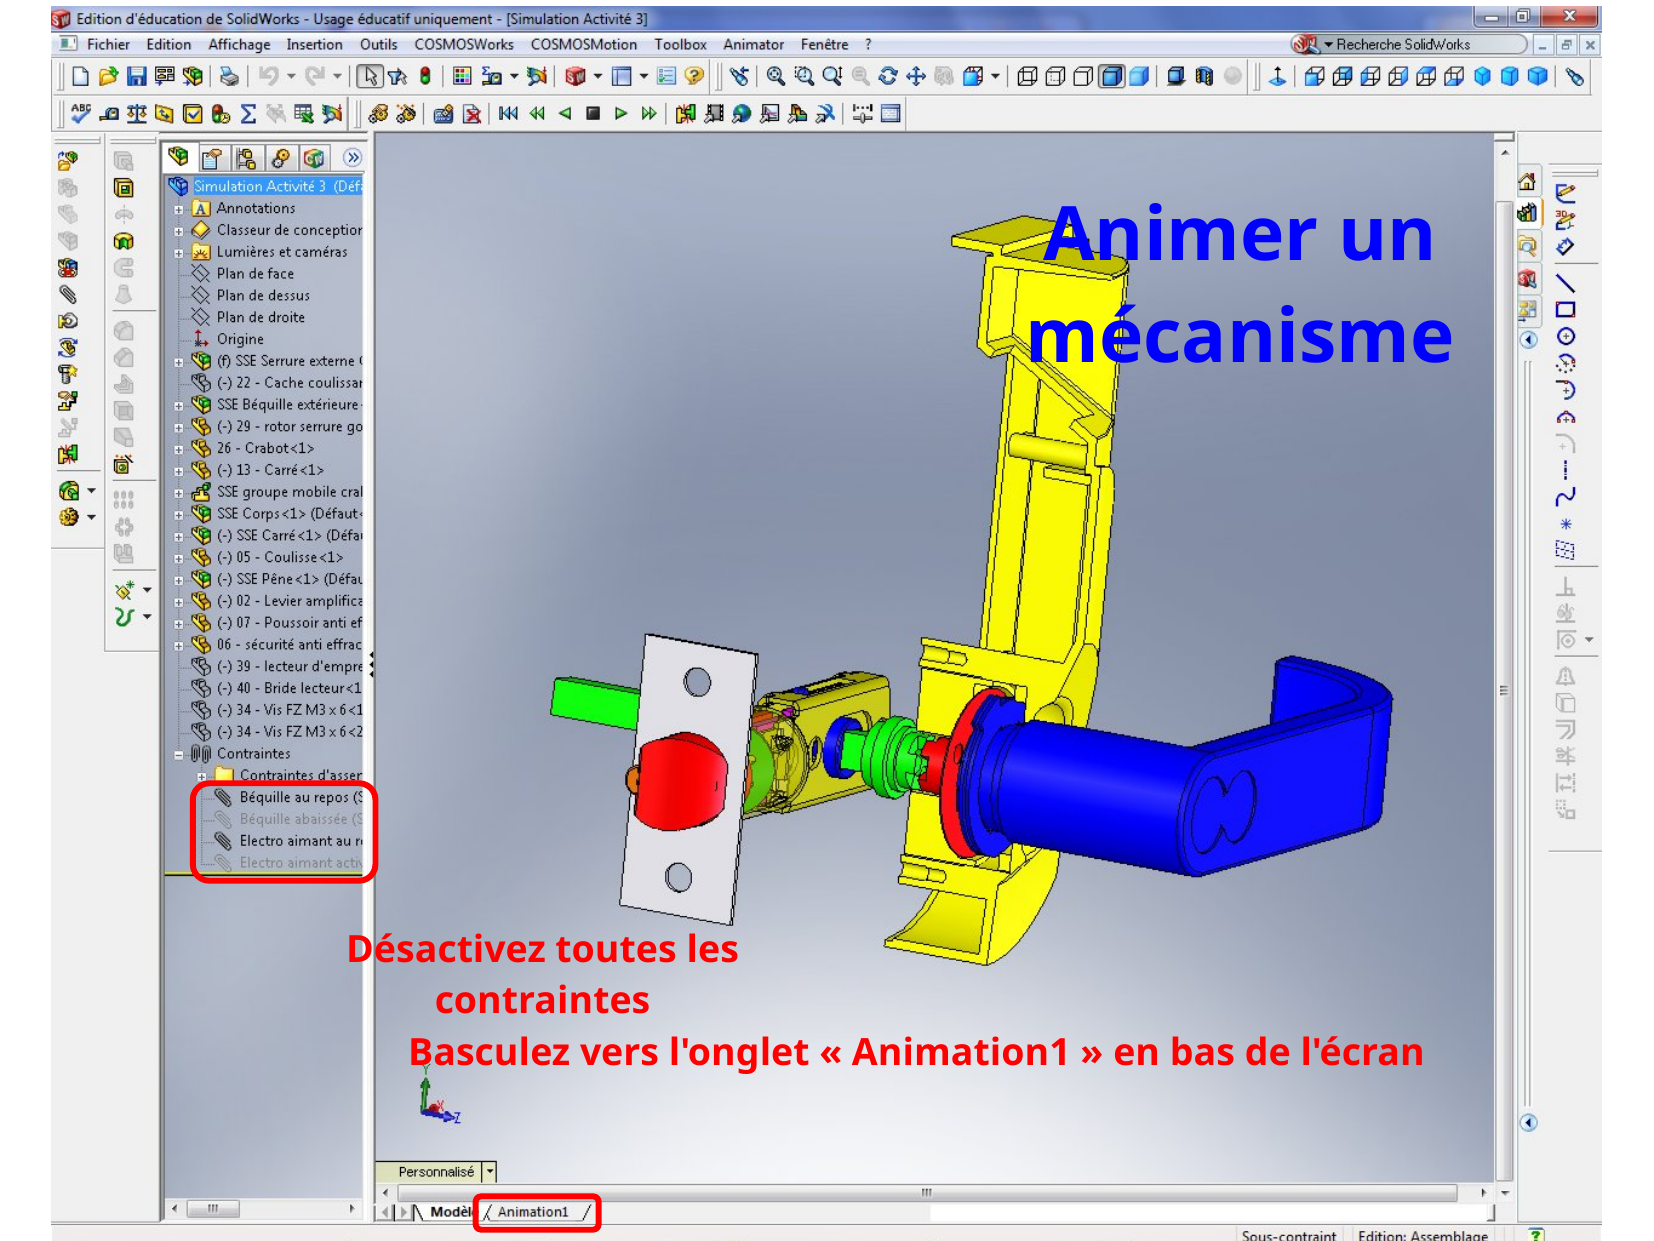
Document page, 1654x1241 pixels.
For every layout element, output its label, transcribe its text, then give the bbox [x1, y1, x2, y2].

picture [51, 6, 1602, 1241]
text_box Animer un mécanisme [826, 172, 1654, 293]
text_box Basculez vers l'onglet « Animation1 » en bas de l'écran [247, 1018, 1587, 1086]
text_box Désactivez toutes les contraintes [219, 914, 867, 983]
